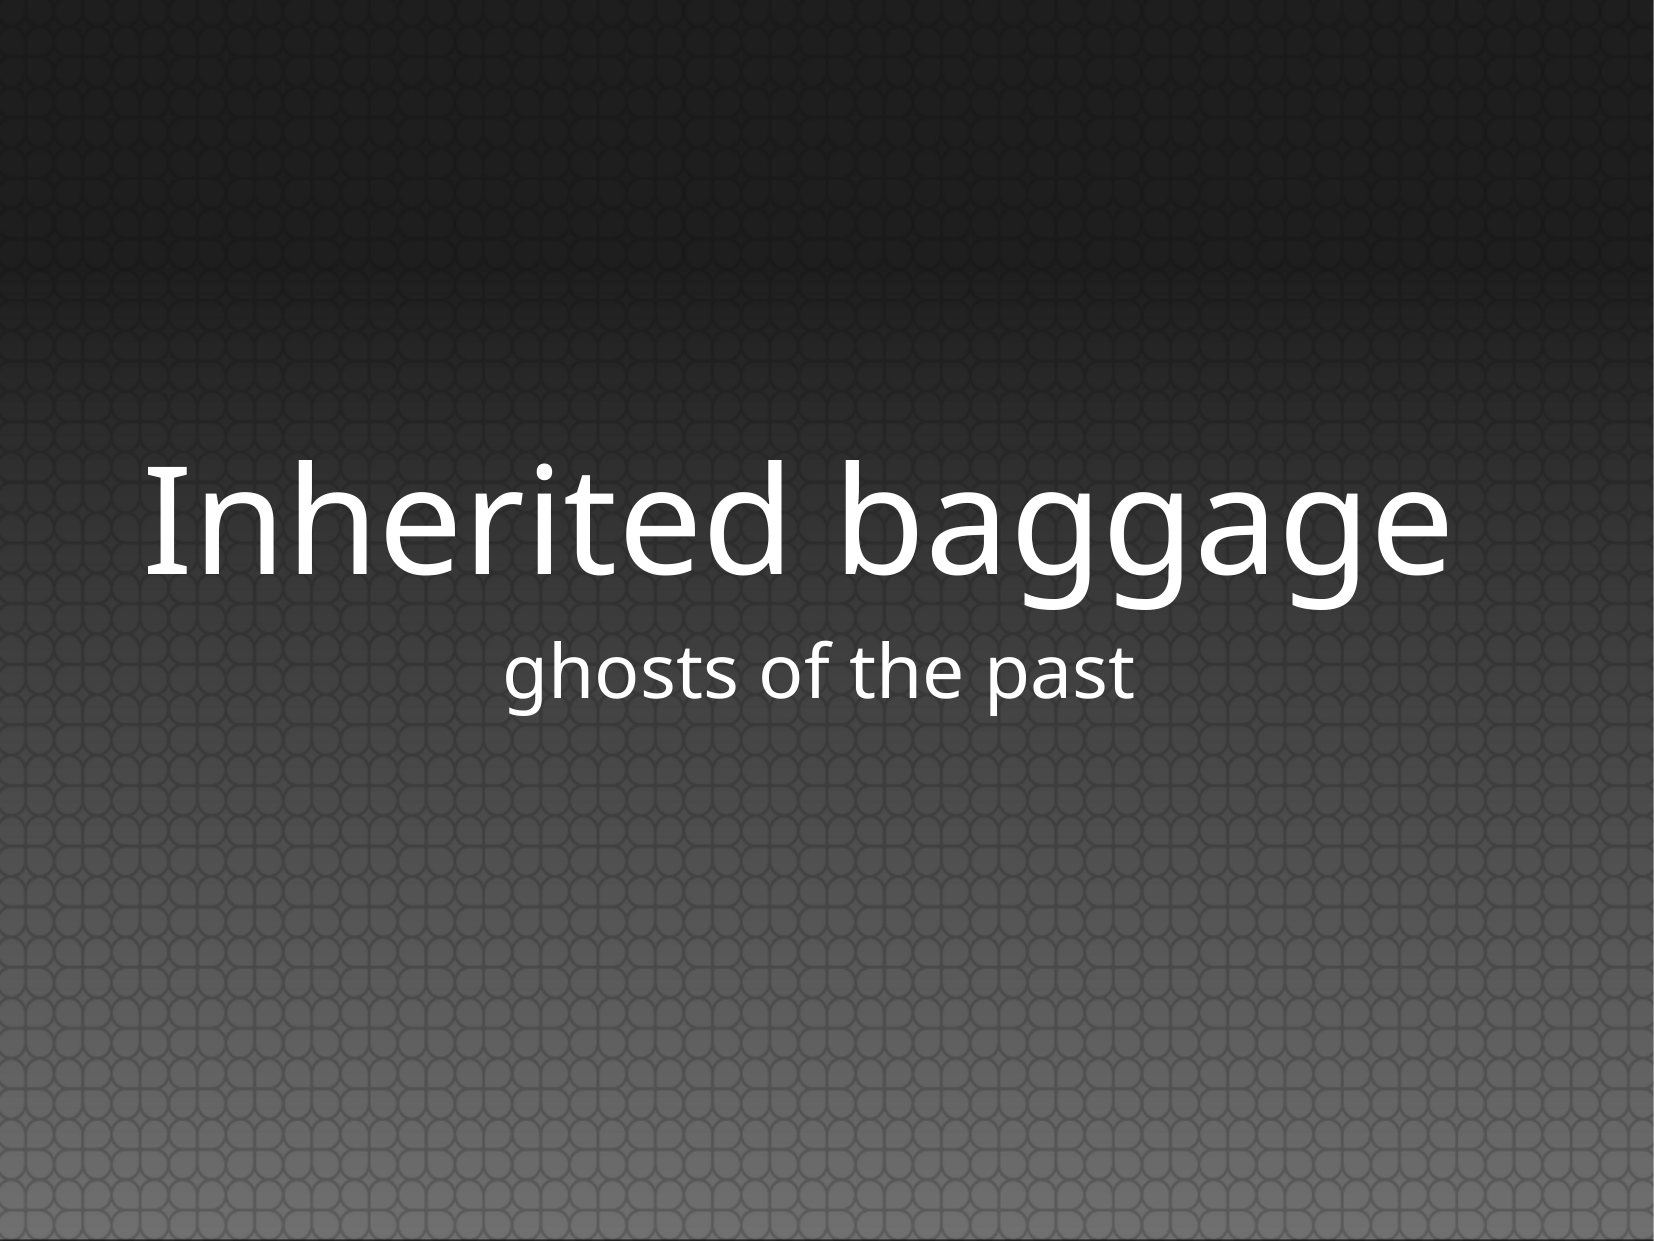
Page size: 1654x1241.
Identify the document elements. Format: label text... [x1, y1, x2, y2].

picture [0, 0, 1654, 1241]
title Inherited baggage ghosts of the past [75, 444, 1564, 794]
